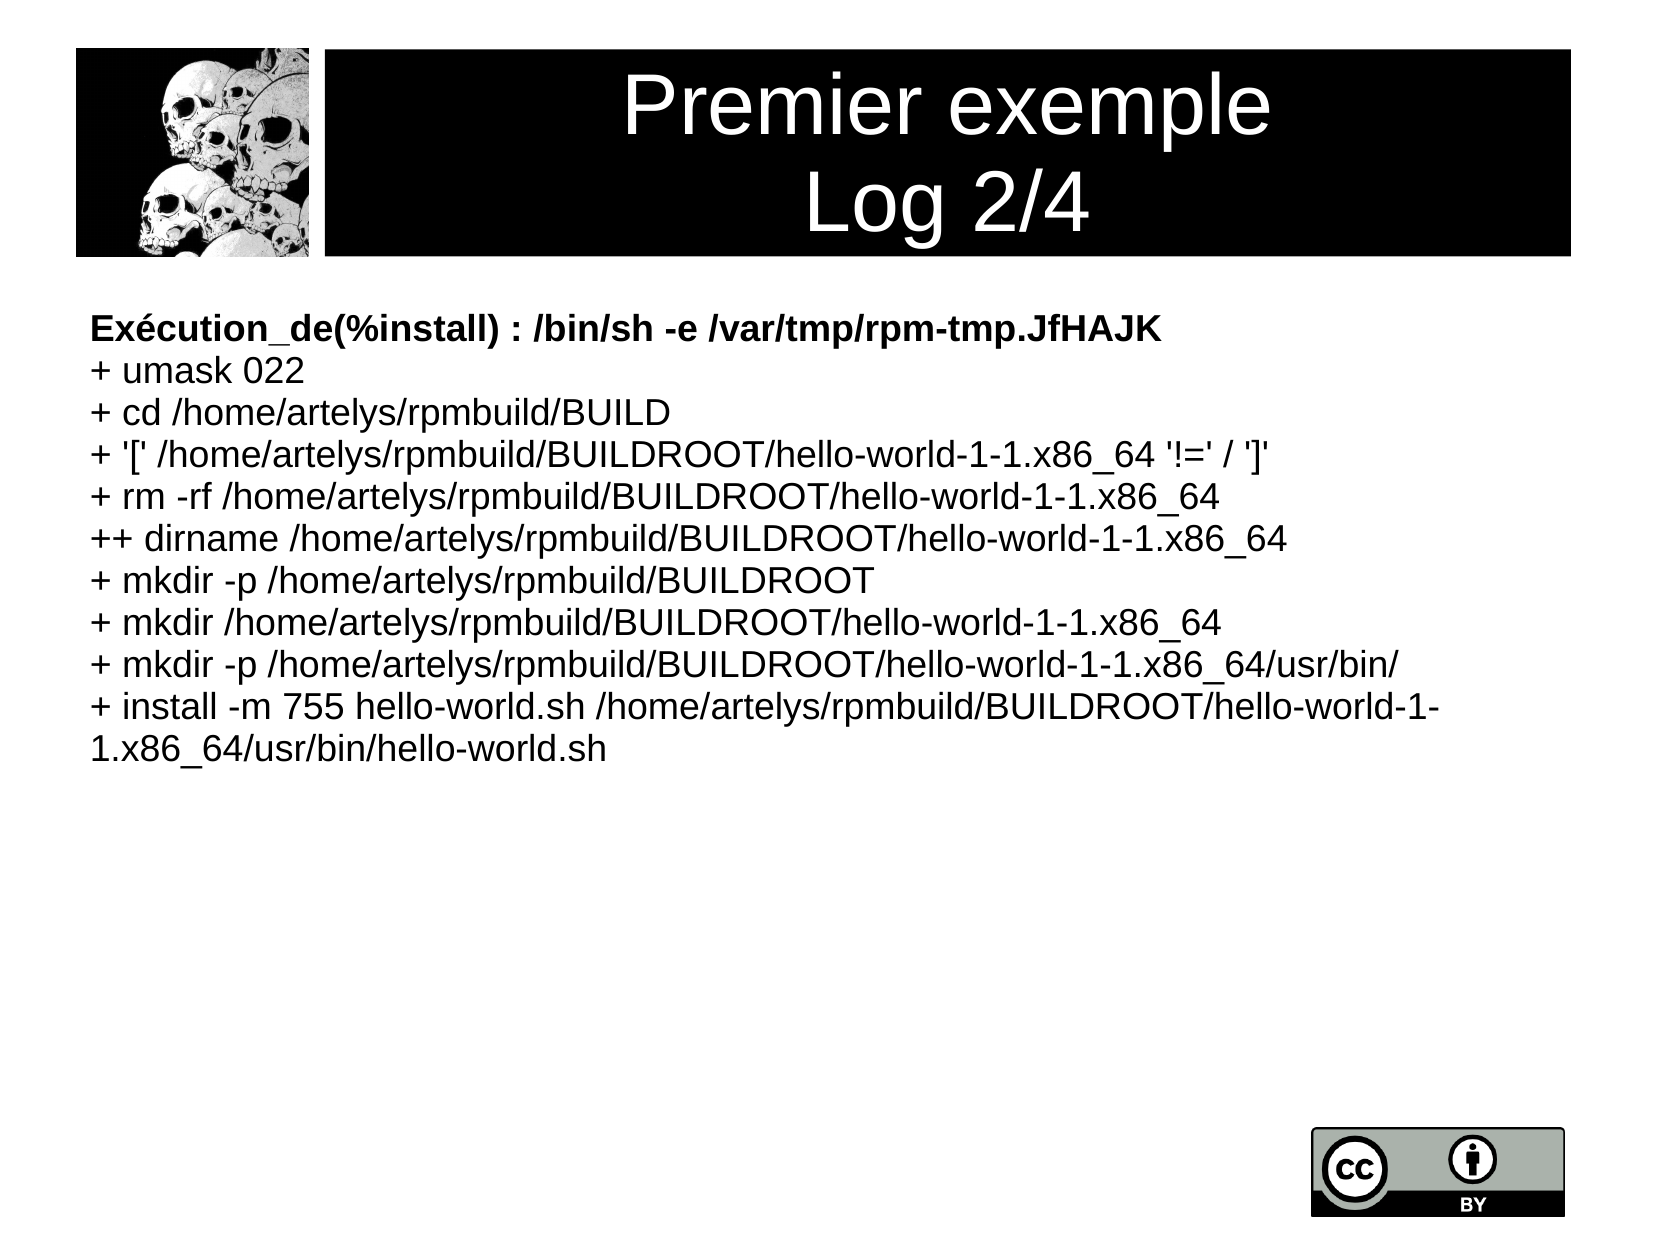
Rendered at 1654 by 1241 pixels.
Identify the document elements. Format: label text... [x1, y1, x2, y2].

picture [76, 48, 309, 257]
text_box Exécution_de(%install) : /bin/sh -e /var/tmp/rpm-tmp.JfHAJK + umask 022 + cd /home/artelys/rpmbuild/BUILD + '[' /home/artelys/rpmbuild/BUILDROOT/hello-world-1-1.x86_64 '!=' / ']' + rm -rf /home/artelys/rpmbuild/BUILDROOT/hello-world-1-1.x86_64 ++ dirname /home/artelys/rpmbuild/BUILDROOT/hello-world-1-1.x86_64 + mkdir -p /home/artelys/rpmbuild/BUILDROOT + mkdir /home/artelys/rpmbuild/BUILDROOT/hello-world-1-1.x86_64 + mkdir -p /home/artelys/rpmbuild/BUILDROOT/hello-world-1-1.x86_64/usr/bin/ + install -m 755 hello-world.sh /home/artelys/rpmbuild/BUILDROOT/hello-world-1-1.x86_64/usr/bin/hello-world.sh [75, 300, 1576, 777]
picture [1311, 1127, 1565, 1217]
title Premier exemple Log 2/4 [324, 49, 1571, 257]
